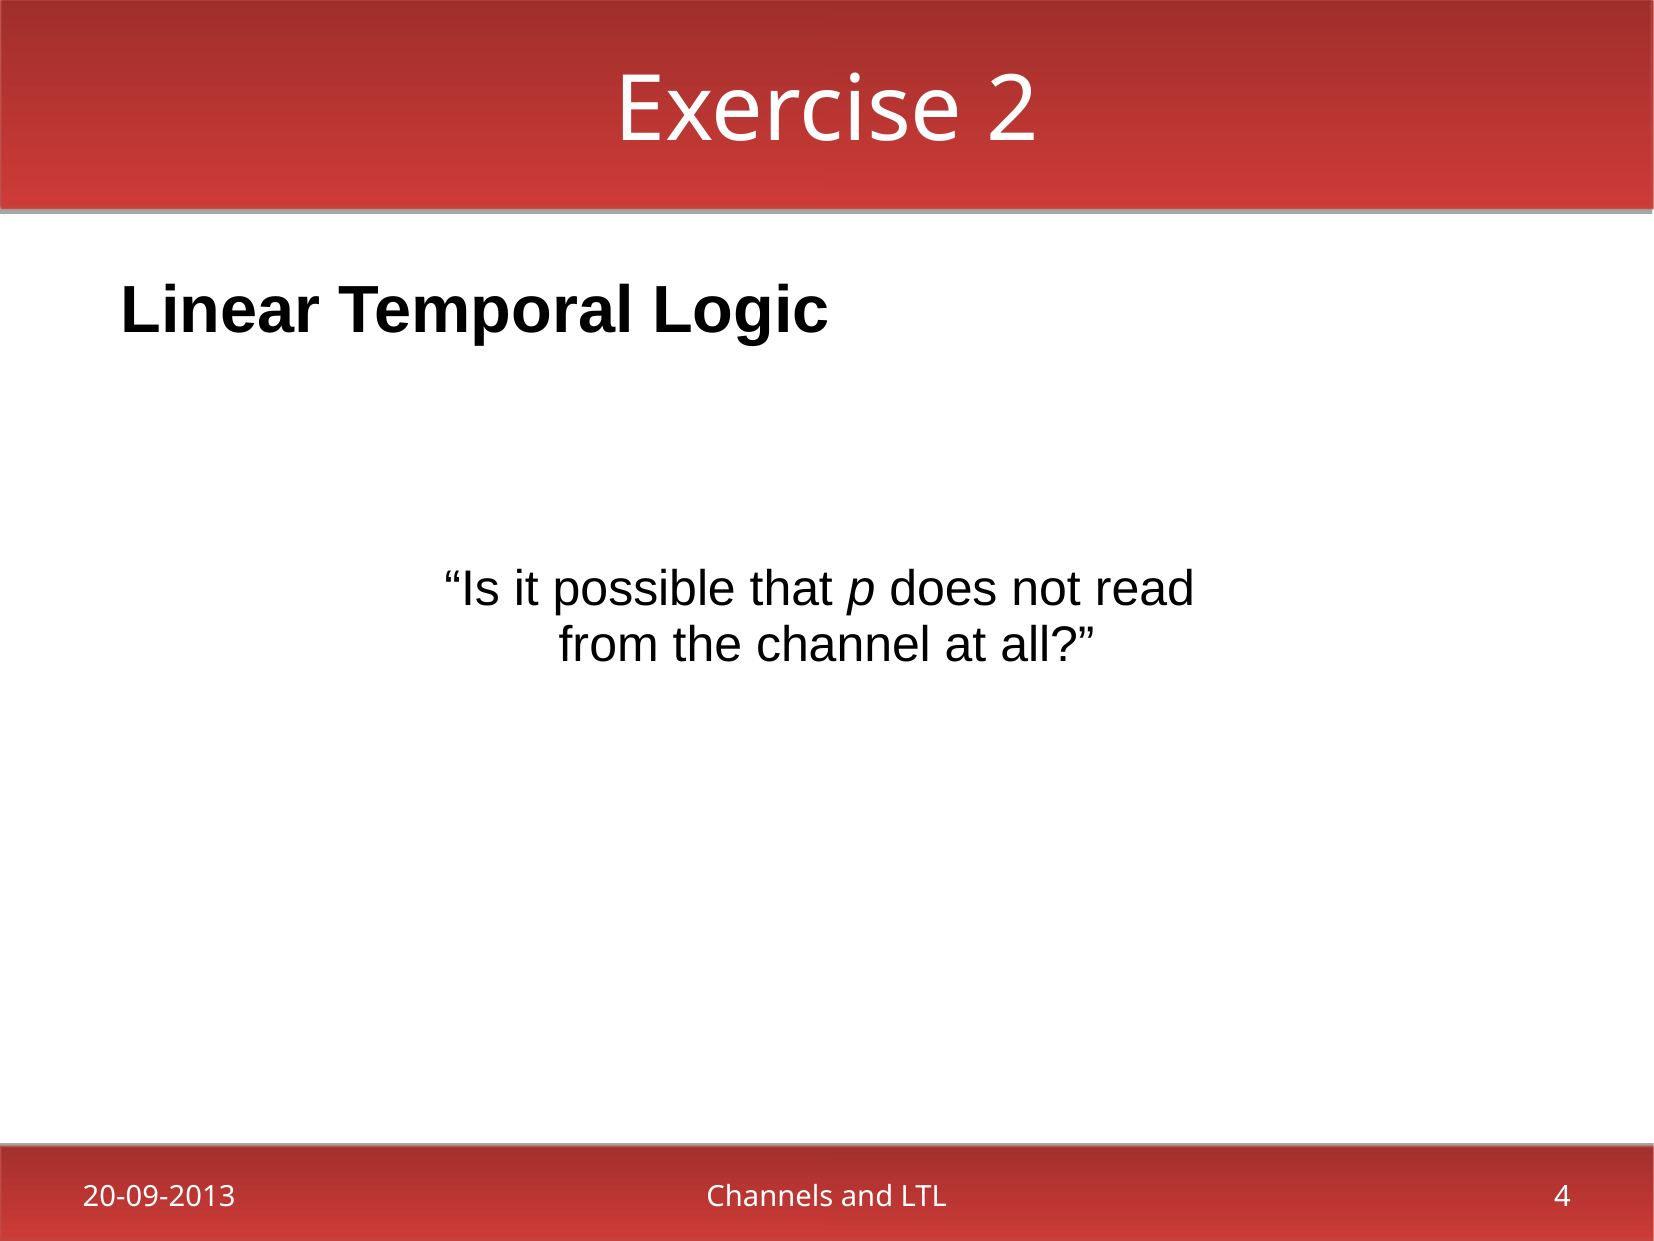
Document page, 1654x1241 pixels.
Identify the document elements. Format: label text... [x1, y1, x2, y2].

text_box “Is it possible that p does not read from the channel at all?” [429, 552, 1225, 680]
title Exercise 2 [59, 31, 1595, 178]
text_box Linear Temporal Logic [105, 264, 847, 354]
picture [0, 1143, 1654, 1241]
picture [0, 0, 1654, 214]
